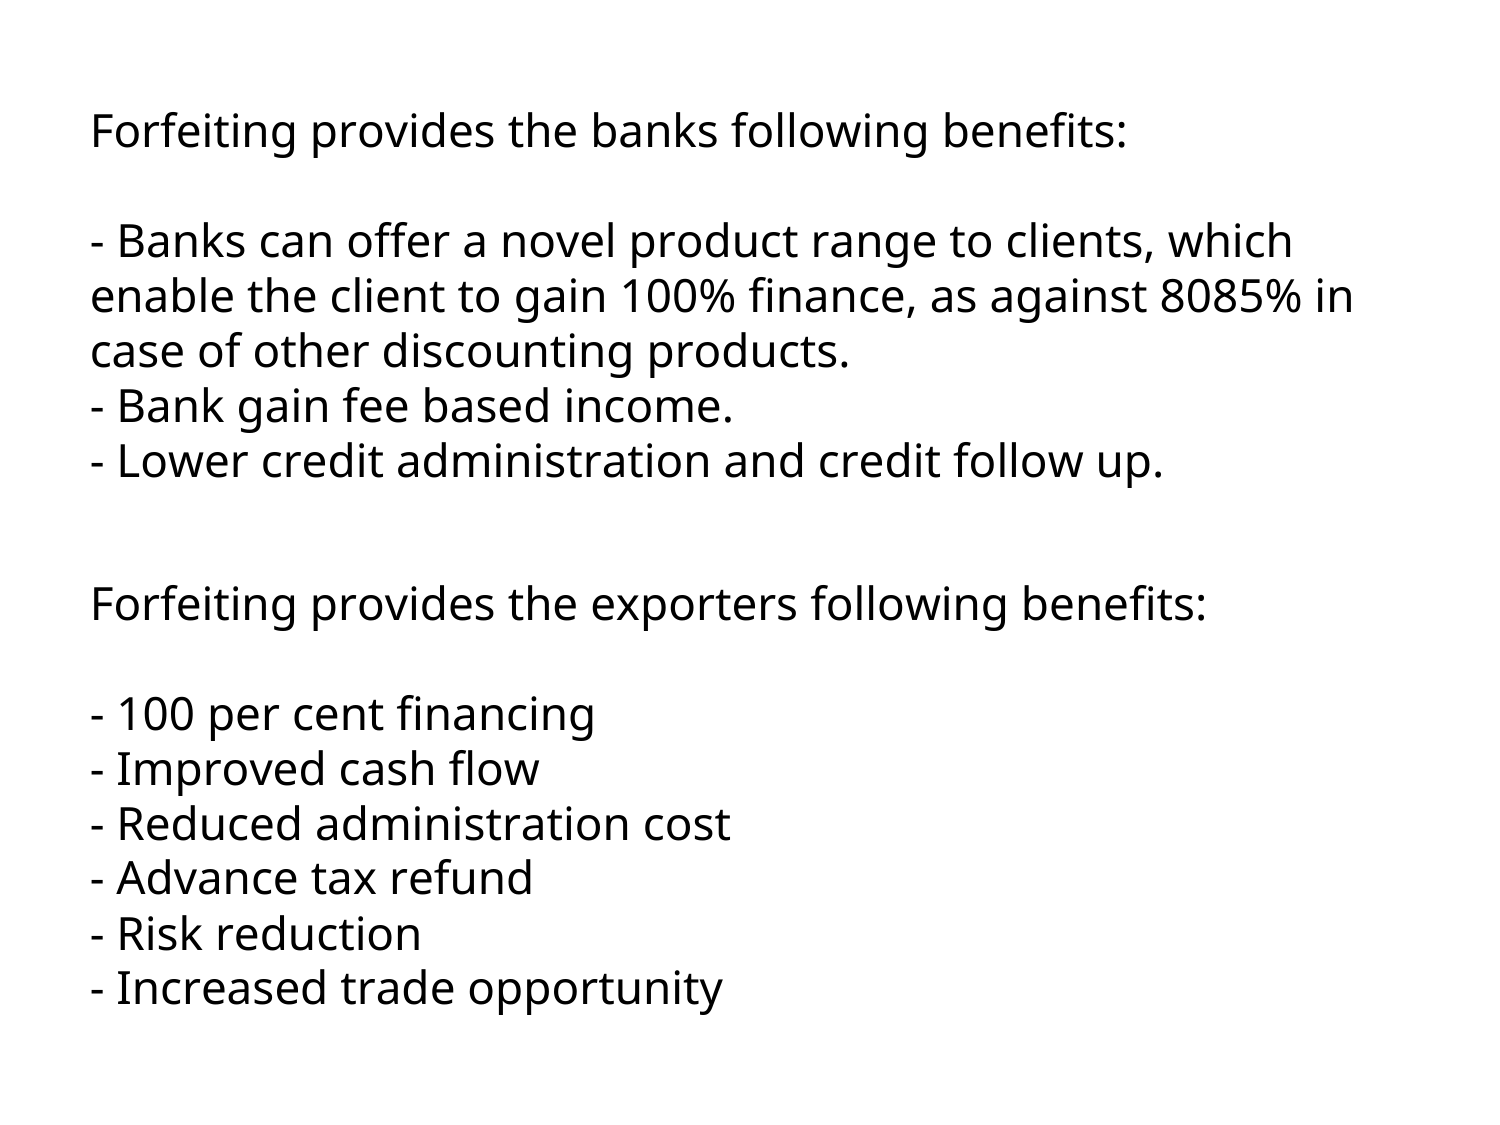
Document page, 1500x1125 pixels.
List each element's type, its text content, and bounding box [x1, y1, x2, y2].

list Forfeiting provides the exporters following benefits: - 100 per cent financing - Improved cash flow - Reduced administration cost - Advance tax refund - Risk reduction - Increased trade opportunity [75, 566, 1425, 1040]
title Forfeiting provides the banks following benefits: - Banks can offer a novel product range to clients, which enable the client to gain 100% finance, as against 8085% in case of other discounting products. - Bank gain fee based income. - Lower credit administration and credit follow up. [75, 45, 1425, 544]
